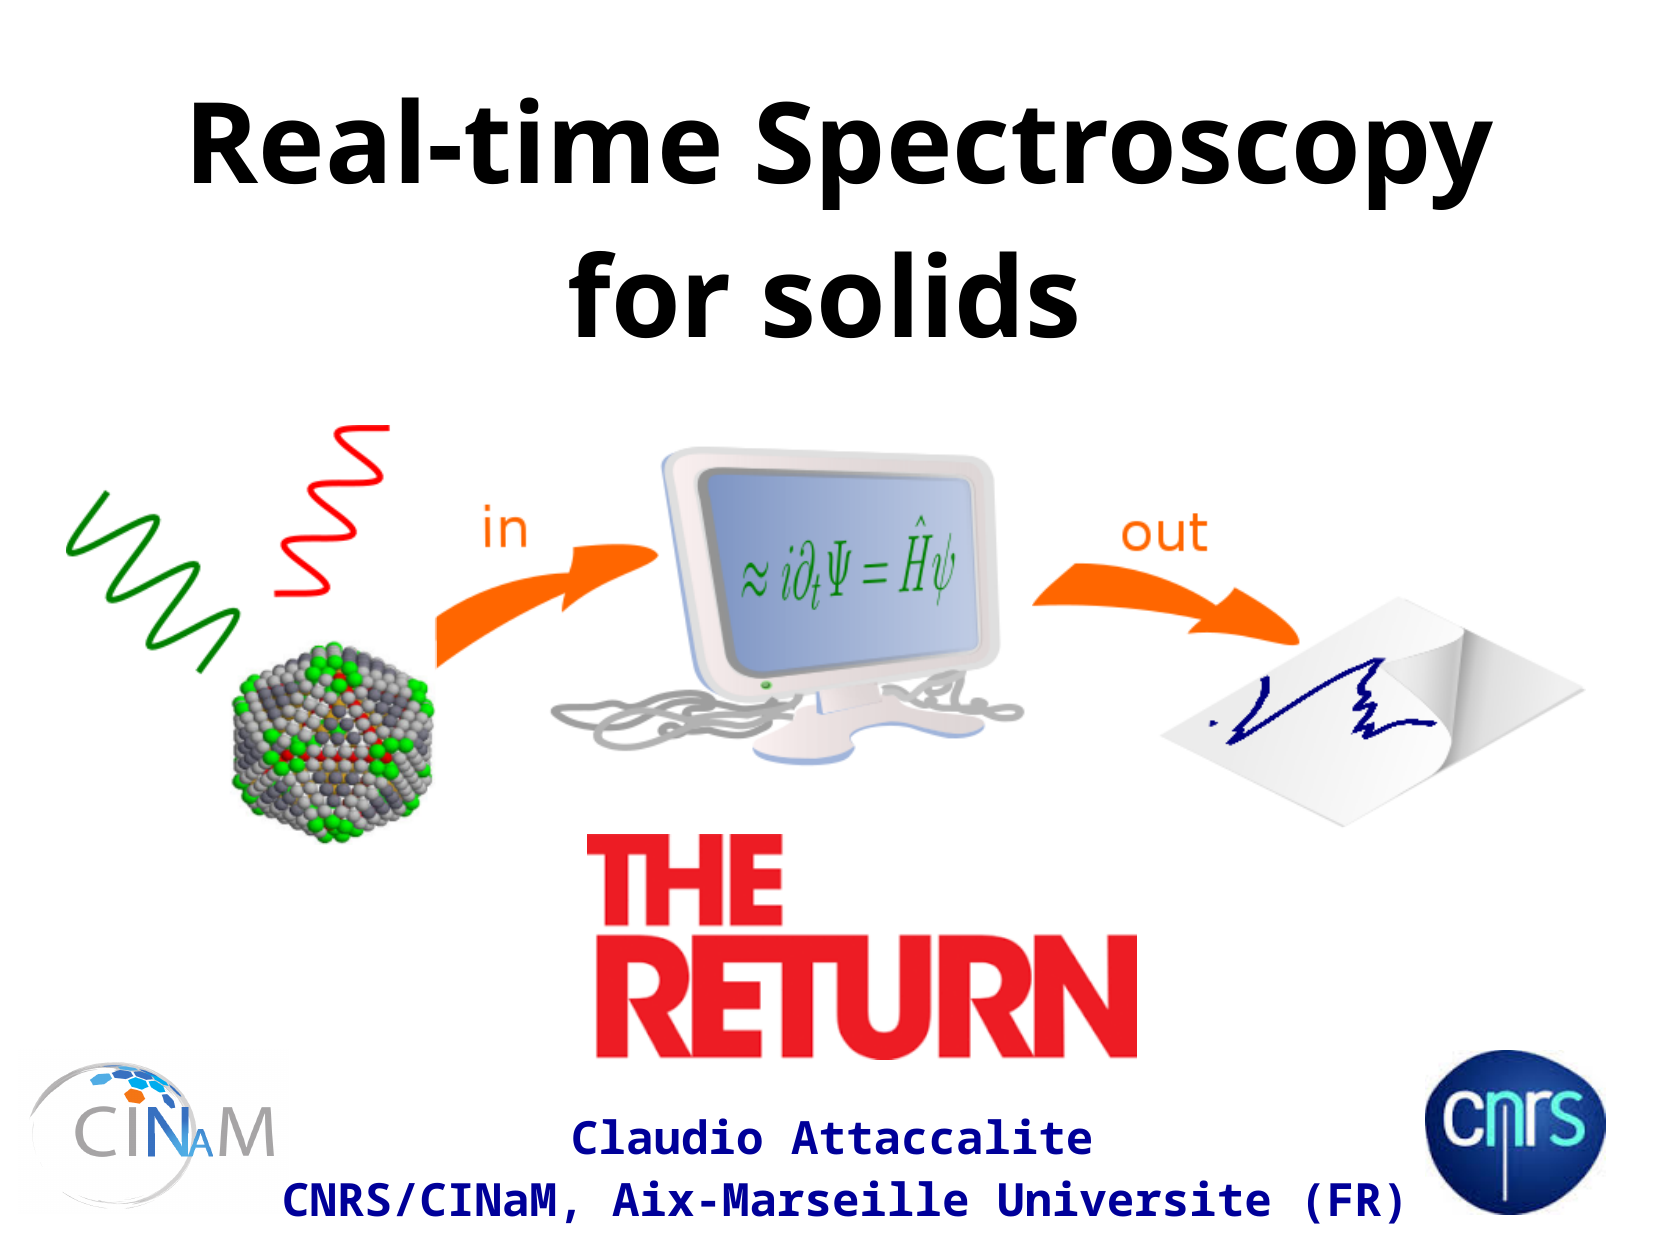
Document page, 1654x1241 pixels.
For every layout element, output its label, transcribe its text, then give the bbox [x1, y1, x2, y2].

picture [587, 834, 1137, 1060]
text_box Real-time Spectroscopy for solids [0, 56, 1651, 382]
picture [1425, 1050, 1606, 1215]
picture [18, 1049, 289, 1214]
picture [66, 425, 1586, 845]
text_box Claudio Attaccalite CNRS/CINaM, Aix-Marseille Universite (FR) [260, 1097, 1431, 1219]
